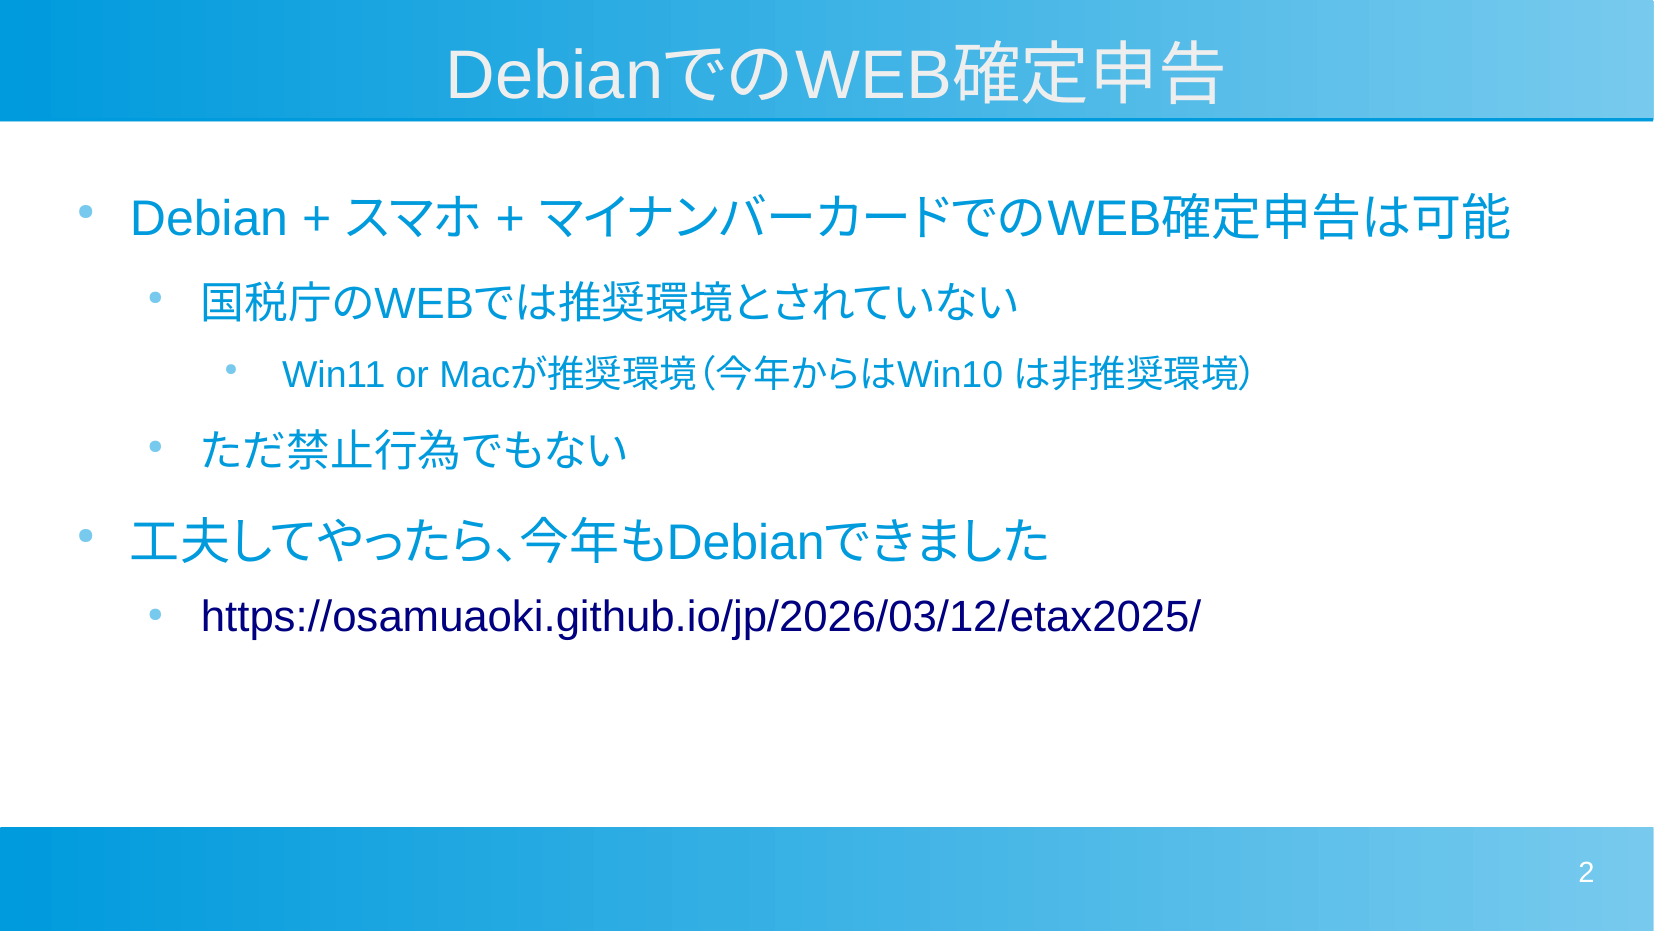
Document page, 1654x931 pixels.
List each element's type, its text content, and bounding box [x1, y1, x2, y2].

title DebianでのWEB確定申告 [59, 18, 1595, 119]
list Debian + スマホ + マイナンバーカードでのWEB確定申告は可能 国税庁のWEBでは推奨環境とされていない Win11 or Macが推奨環境（今年からはWin10 は非推奨環境） ただ禁止行為でもない 工夫してやったら、今年もDebianできました https://osamuaoki.github.io/jp/2026/03/12/etax2025/ [59, 177, 1595, 768]
